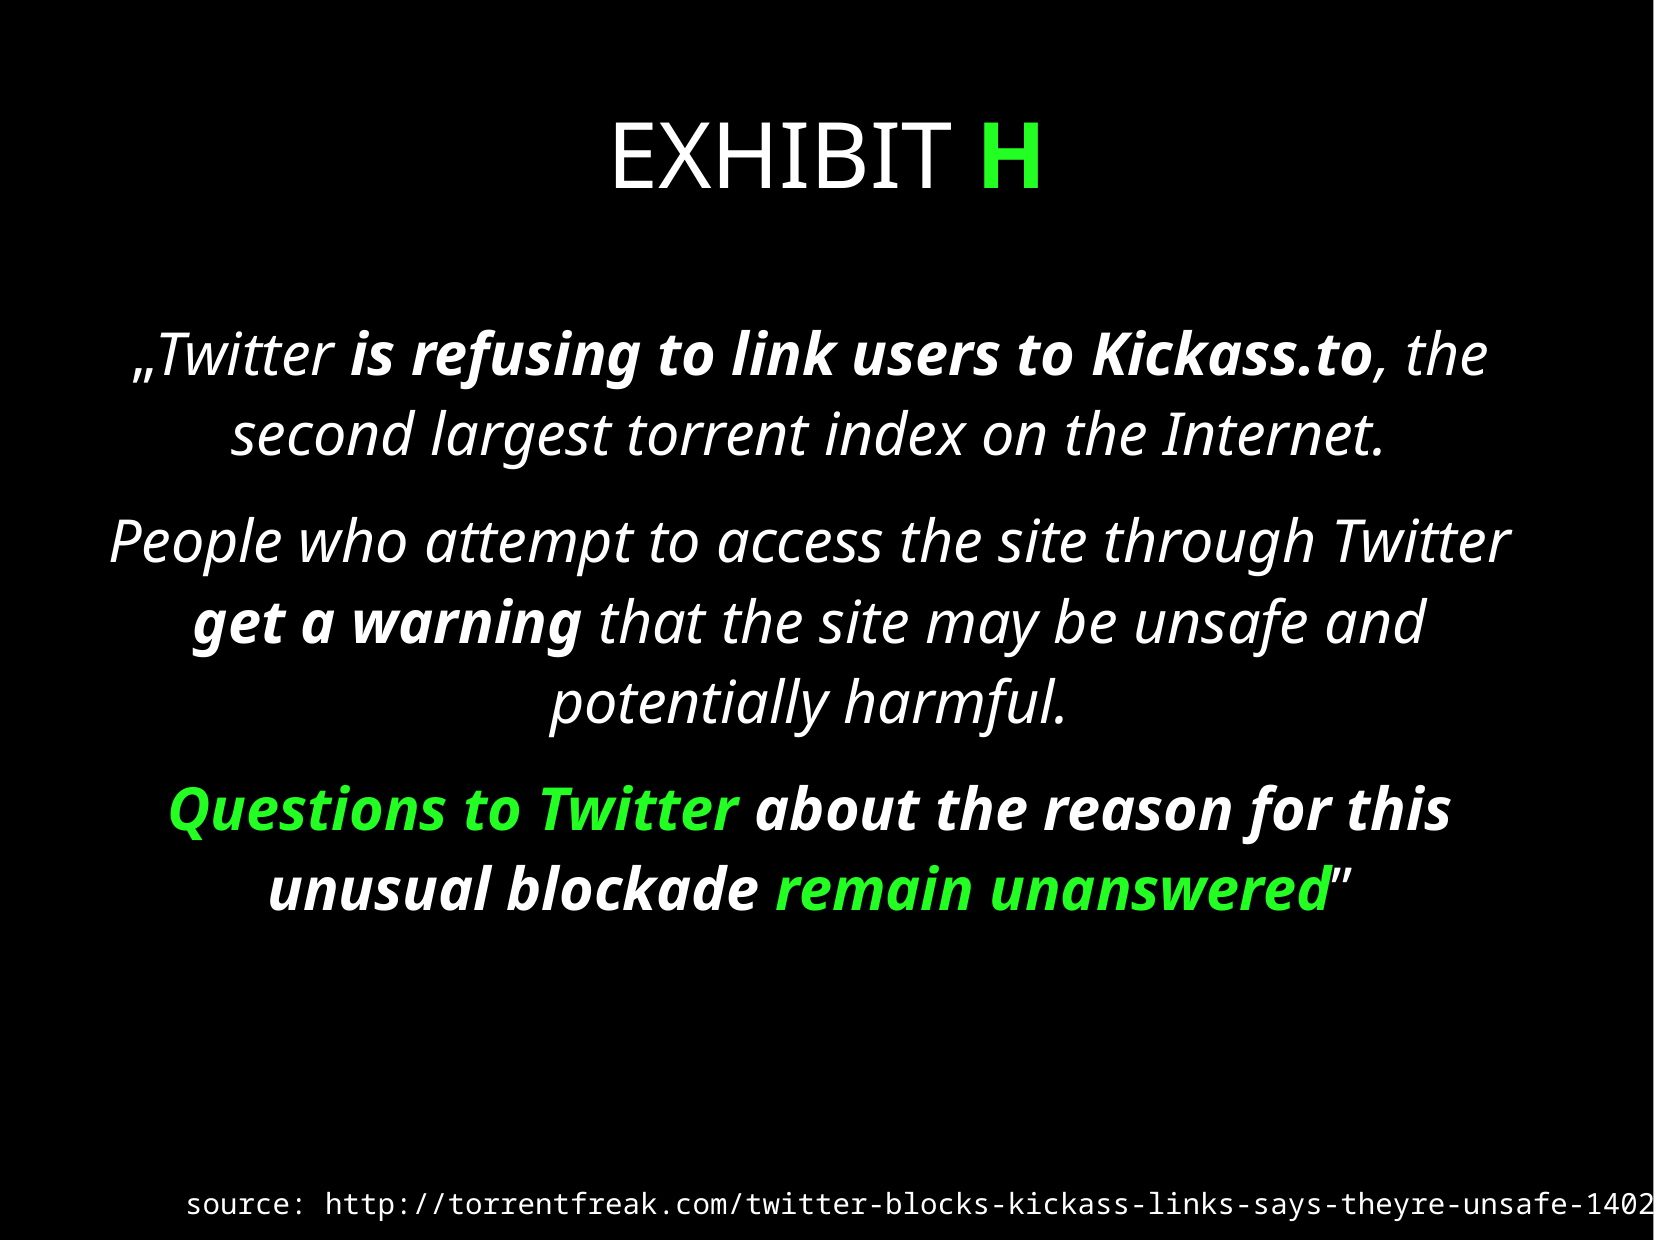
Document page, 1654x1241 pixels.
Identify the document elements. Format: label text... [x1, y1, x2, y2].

list „Twitter is refusing to link users to Kickass.to, the second largest torrent index on the Internet. People who attempt to access the site through Twitter get a warning that the site may be unsafe and potentially harmful. Questions to Twitter about the reason for this unusual blockade remain unanswered” [82, 311, 1538, 929]
title EXHIBIT H [82, 49, 1571, 257]
text_box source: http://torrentfreak.com/twitter-blocks-kickass-links-says-theyre-unsafe-140221/ [170, 1175, 1484, 1221]
